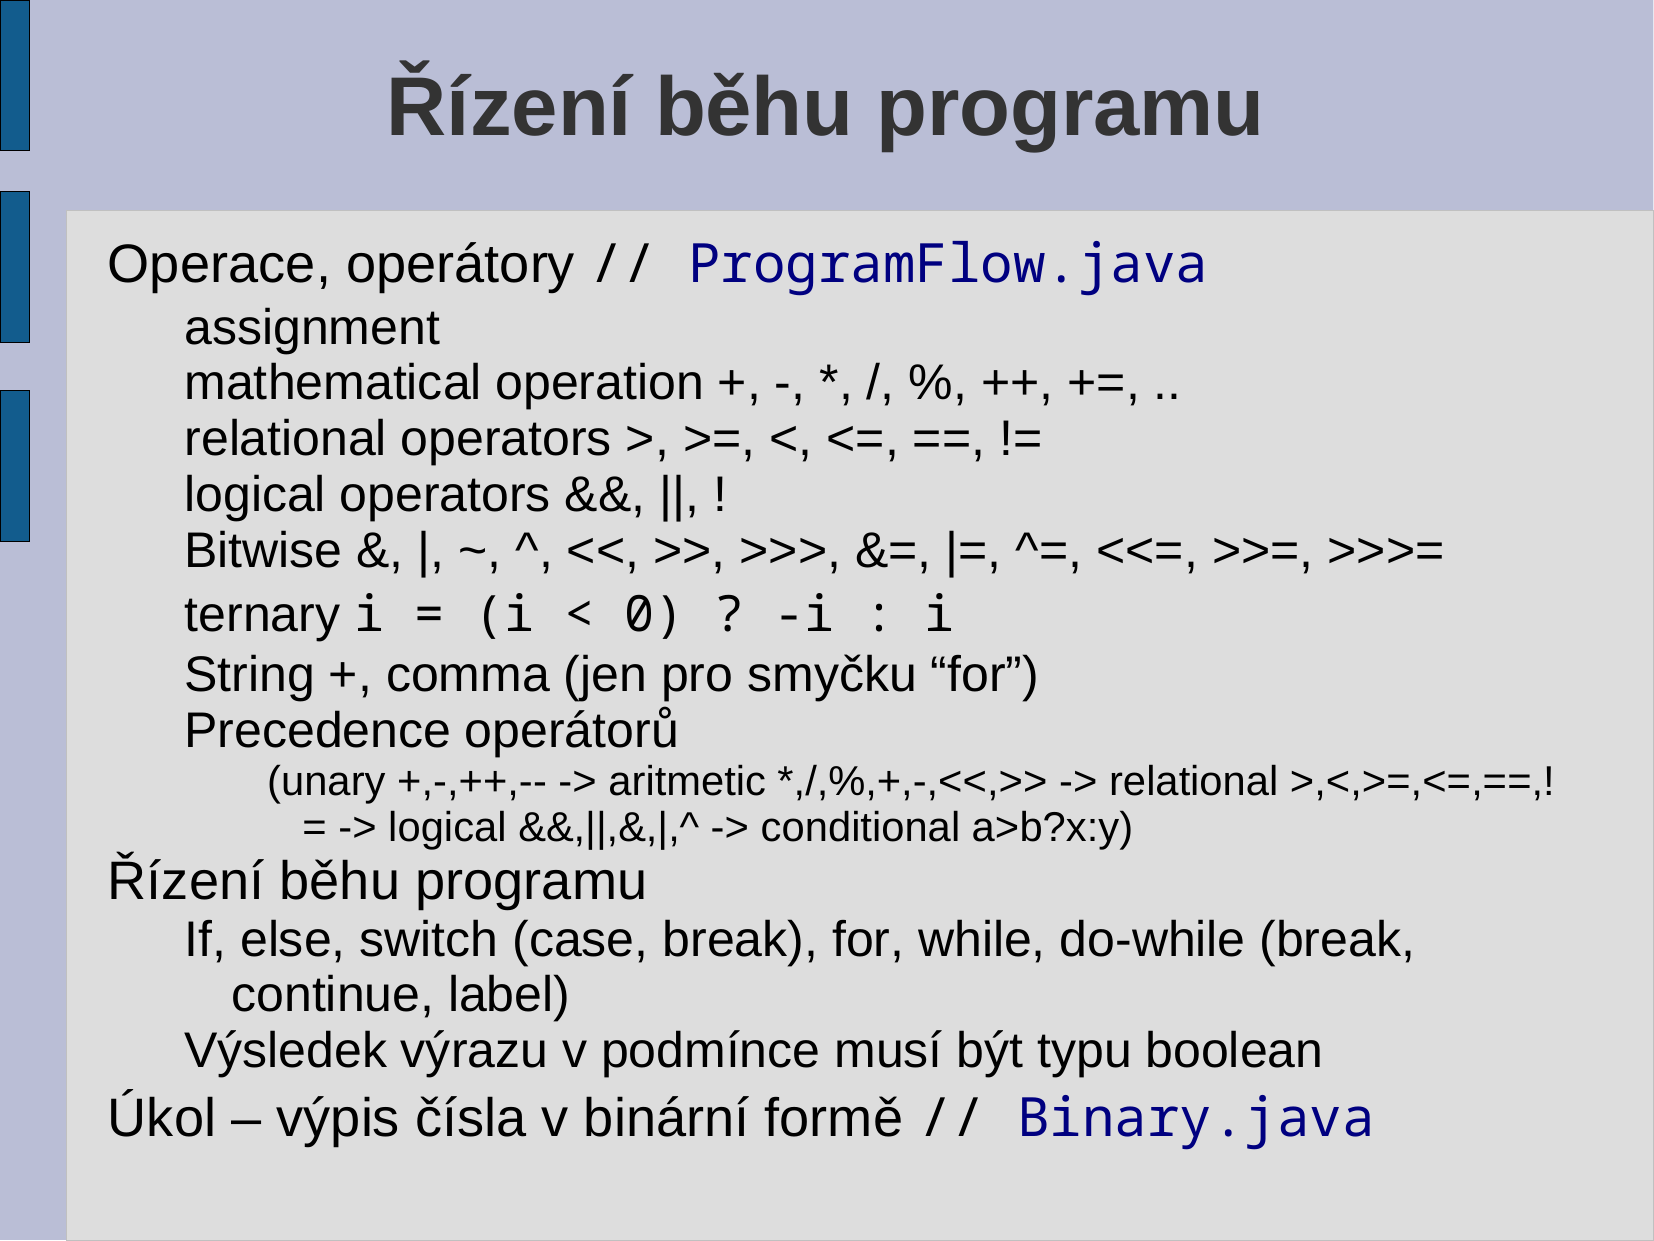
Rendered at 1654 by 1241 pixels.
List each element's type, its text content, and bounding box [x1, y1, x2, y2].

list Operace, operátory // ProgramFlow.java assignment mathematical operation +, -, *, /, %, ++, +=, .. relational operators >, >=, <, <=, ==, != logical operators &&, ||, ! Bitwise &, |, ~, ^, <<, >>, >>>, &=, |=, ^=, <<=, >>=, >>>= ternary i = (i < 0) ? -i : i String +, comma (jen pro smyčku “for”) Precedence operátorů (unary +,-,++,-- -> aritmetic *,/,%,+,-,<<,>> -> relational >,<,>=,<=,==,!= -> logical &&,||,&,|,^ -> conditional a>b?x:y) Řízení běhu programu If, else, switch (case, break), for, while, do-while (break, continue, label) Výsledek výrazu v podmínce musí být typu boolean Úkol – výpis čísla v binární formě // Binary.java [90, 225, 1576, 1201]
title Řízení běhu programu [120, 17, 1533, 196]
